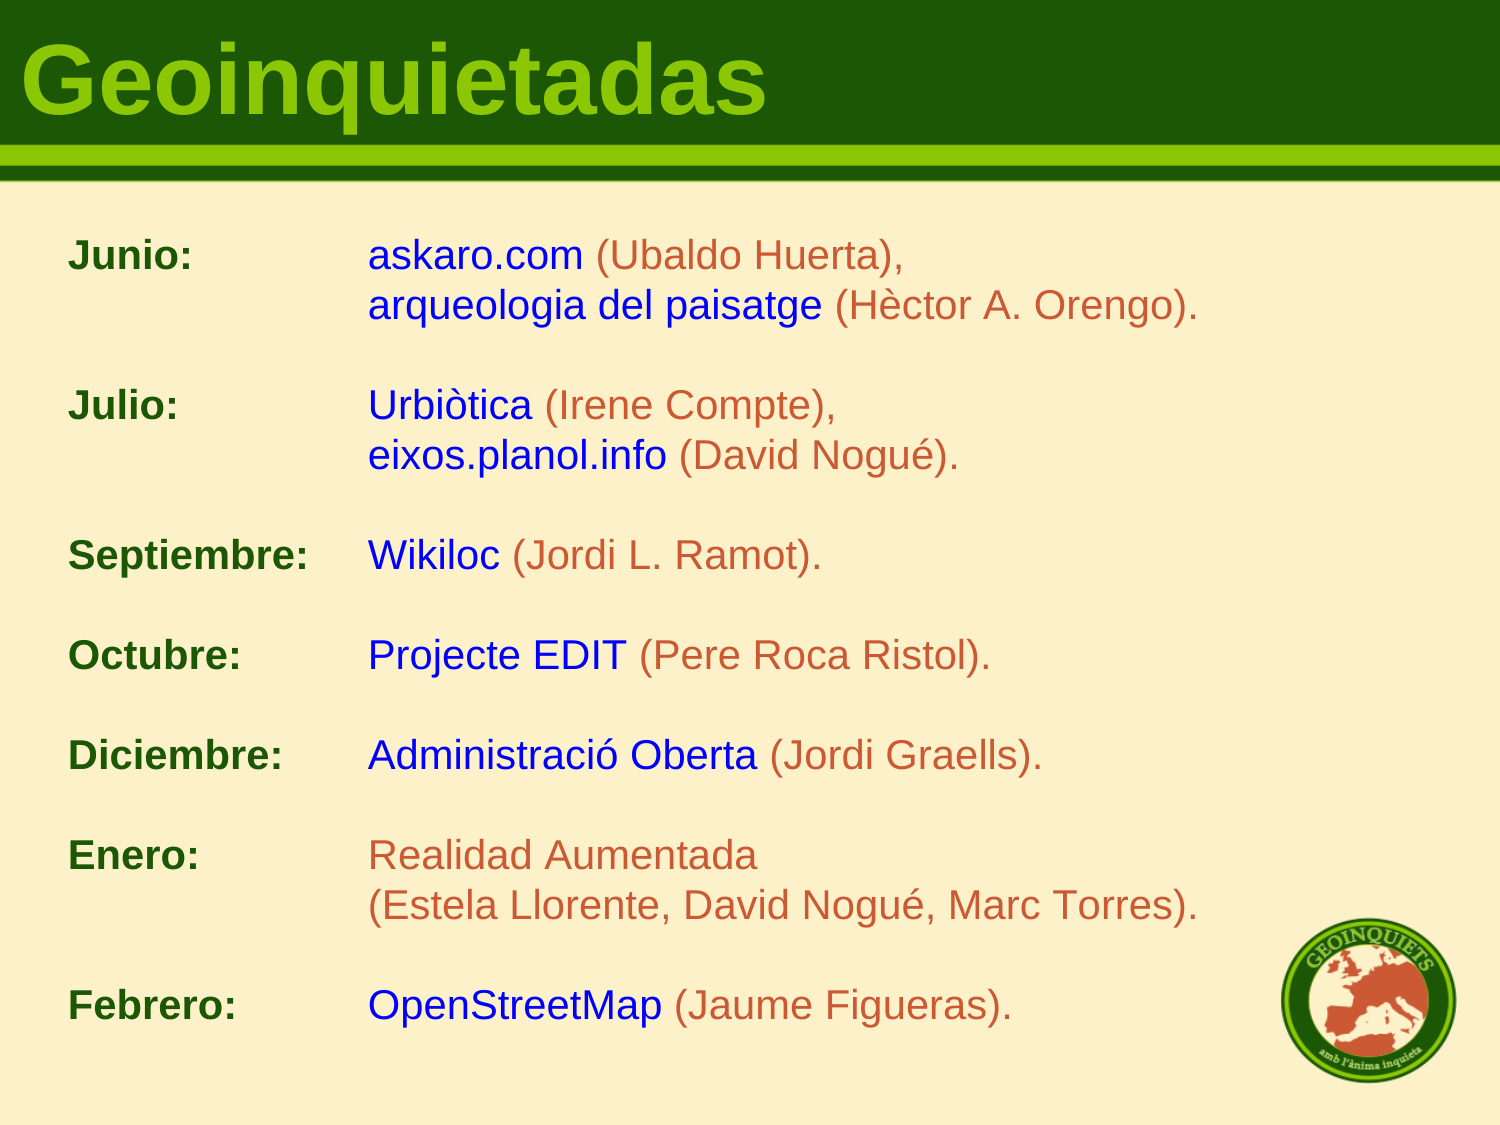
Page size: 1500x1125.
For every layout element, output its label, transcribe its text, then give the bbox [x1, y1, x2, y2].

picture [0, 0, 1500, 1125]
text_box Junio: askaro.com (Ubaldo Huerta), arqueologia del paisatge (Hèctor A. Orengo). Julio: Urbiòtica (Irene Compte), eixos.planol.info (David Nogué). Septiembre: Wikiloc (Jordi L. Ramot). Octubre: Projecte EDIT (Pere Roca Ristol). Diciembre: Administració Oberta (Jordi Graells). Enero: Realidad Aumentada (Estela Llorente, David Nogué, Marc Torres). Febrero: OpenStreetMap (Jaume Figueras). [53, 219, 1459, 1036]
text_box Geoinquietadas [5, 7, 1500, 143]
